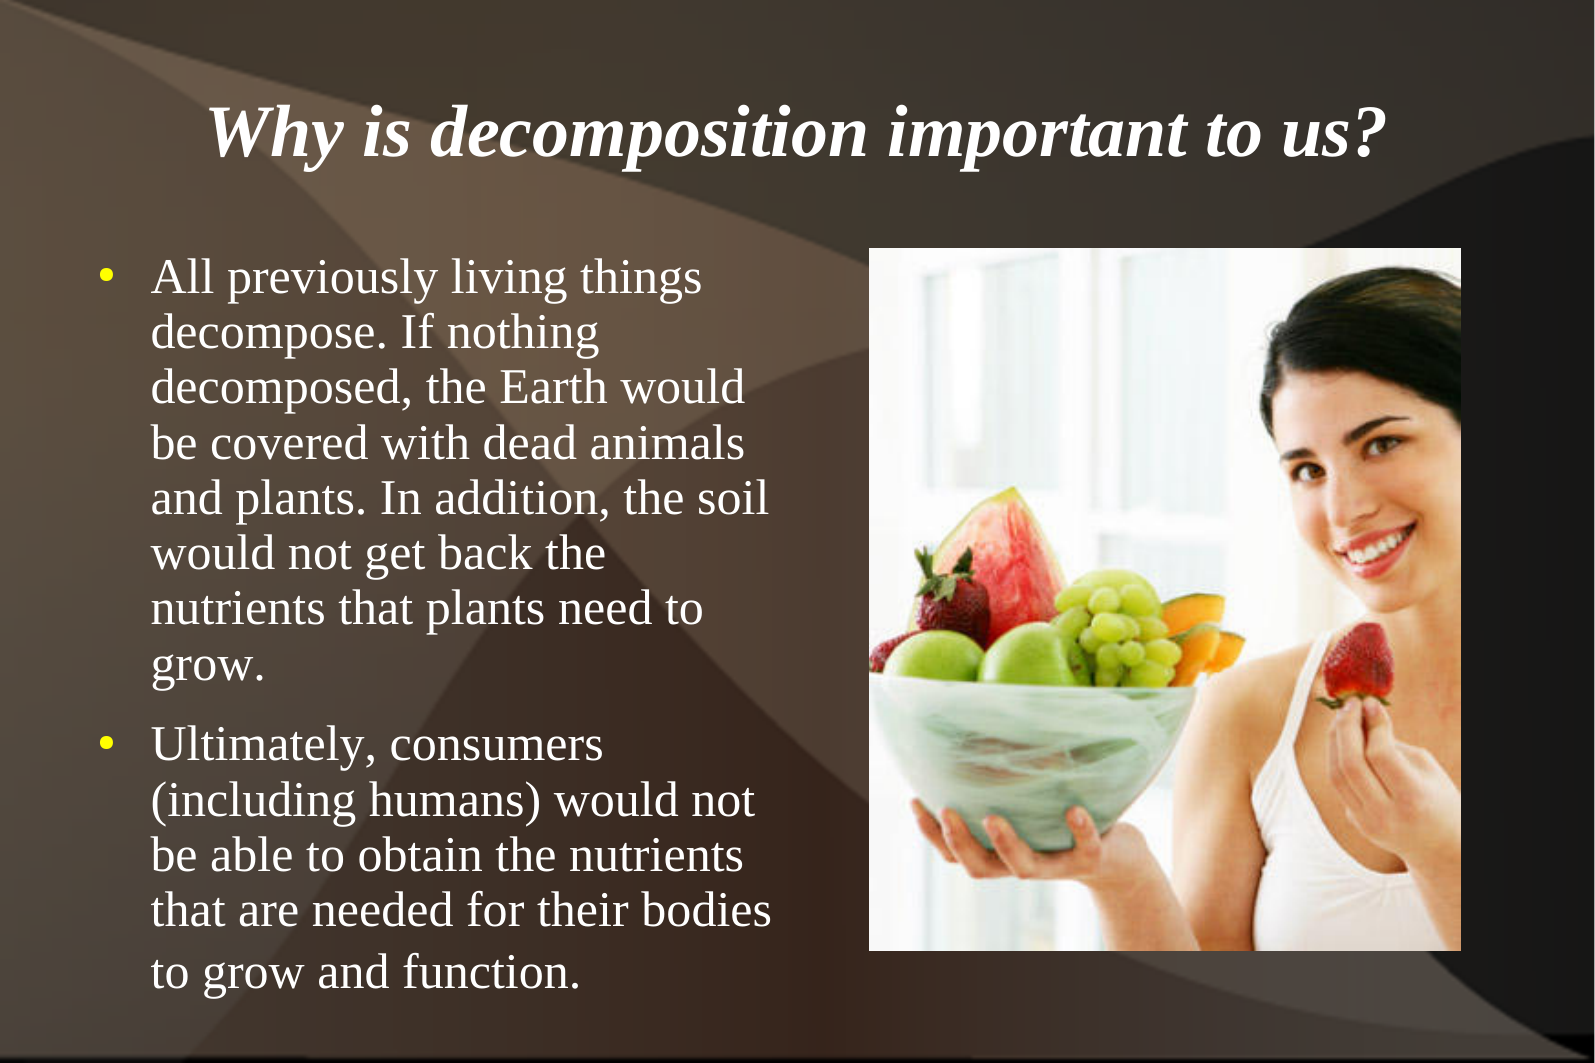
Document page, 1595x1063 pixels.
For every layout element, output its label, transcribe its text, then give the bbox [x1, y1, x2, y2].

list All previously living things decompose. If nothing decomposed, the Earth would be covered with dead animals and plants. In addition, the soil would not get back the nutrients that plants need to grow. Ultimately, consumers (including humans) would not be able to obtain the nutrients that are needed for their bodies to grow and function. [79, 248, 780, 1063]
title Why is decomposition important to us? [79, 42, 1515, 220]
picture [0, 0, 1595, 1063]
